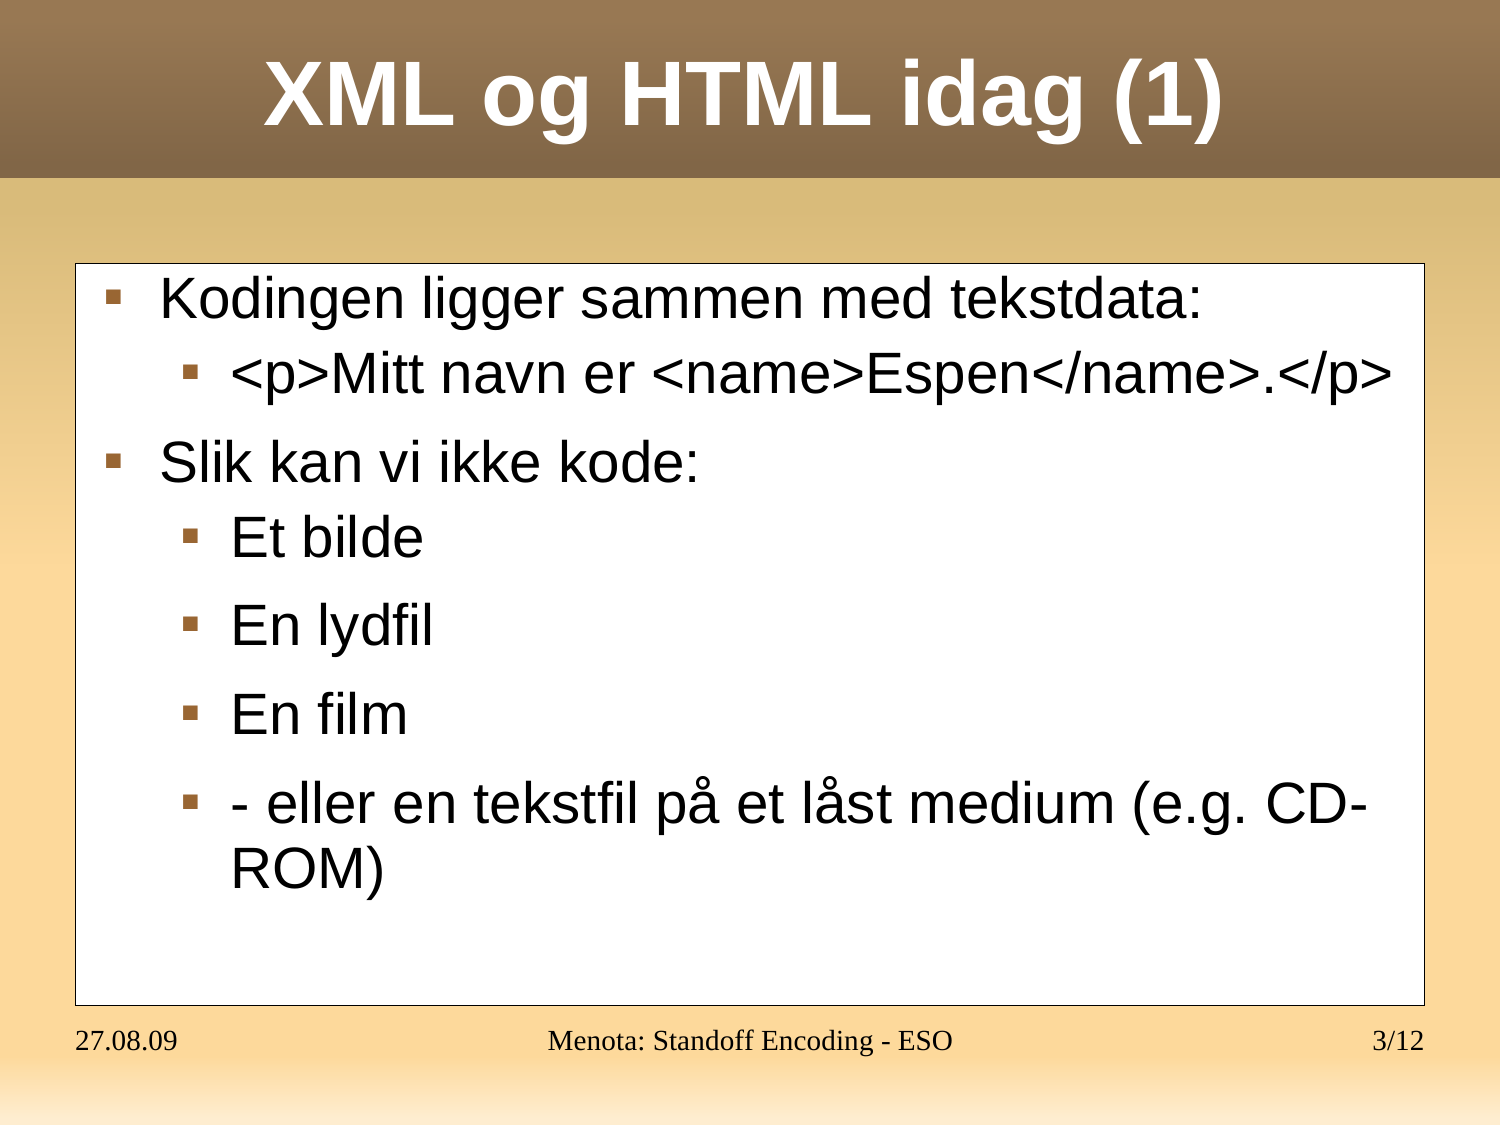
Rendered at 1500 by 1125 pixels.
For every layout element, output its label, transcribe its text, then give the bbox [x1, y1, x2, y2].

picture [0, 0, 1500, 1125]
list Kodingen ligger sammen med tekstdata: <p>Mitt navn er <name>Espen</name>.</p> Slik kan vi ikke kode: Et bilde En lydfil En film - eller en tekstfil på et låst medium (e.g. CD-ROM) [88, 265, 1439, 1001]
title XML og HTML idag (1) [69, 0, 1420, 188]
